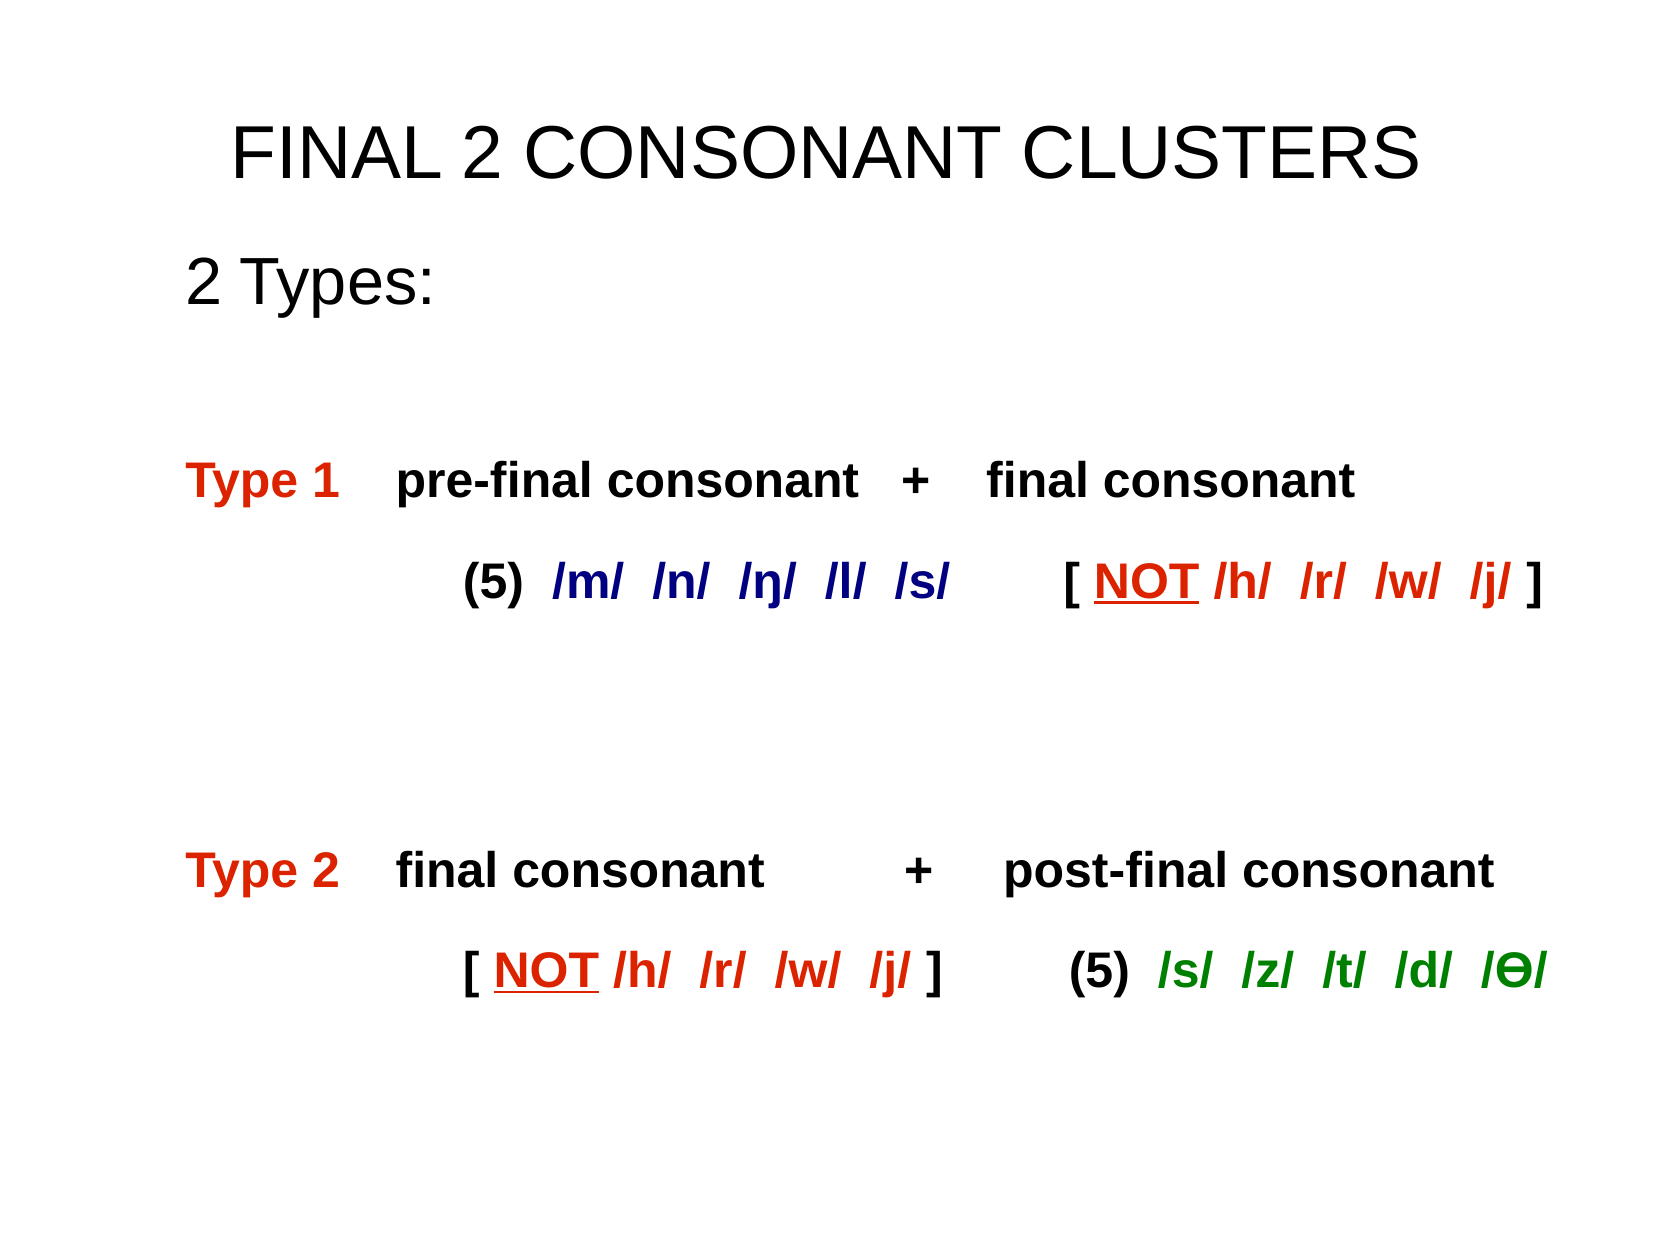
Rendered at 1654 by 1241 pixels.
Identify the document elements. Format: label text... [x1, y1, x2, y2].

list 2 Types: Type 1 pre-final consonant + final consonant (5) /m/ /n/ /ŋ/ /l/ /s/ [ NOT /h/ /r/ /w/ /j/ ] Type 2 final consonant + post-final consonant [ NOT /h/ /r/ /w/ /j/ ] (5) /s/ /z/ /t/ /d/ /Ɵ/ Type 2 examples: 'bets' /bets/ 'beds' /bedz/ 'backed' /bækt/ 'bagged' /bægd/ 'warmth' /wᴐ:mƟ/ [185, 244, 1654, 1241]
title FINAL 2 CONSONANT CLUSTERS [82, 56, 1571, 250]
